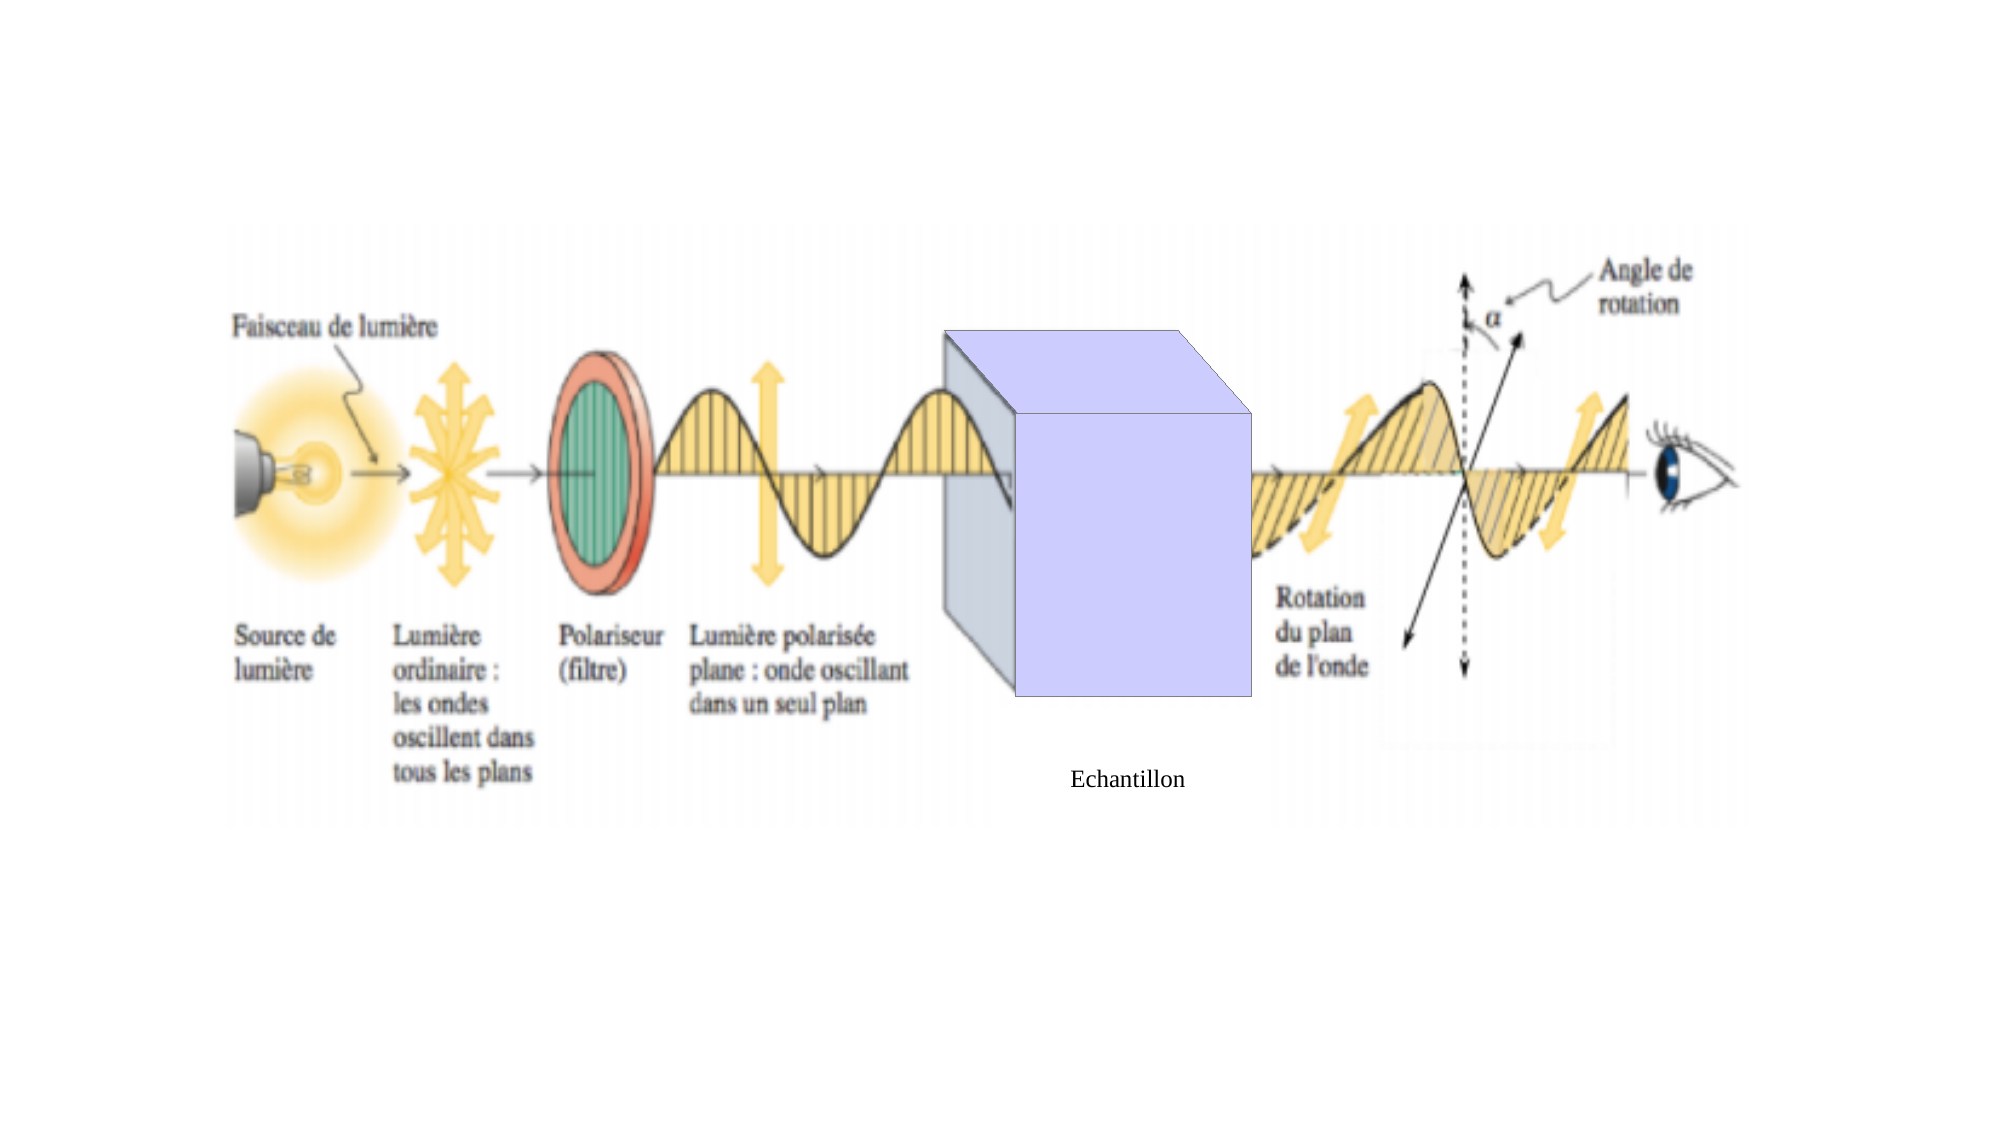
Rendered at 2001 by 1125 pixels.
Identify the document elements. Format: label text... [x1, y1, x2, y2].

text_box Echantillon [992, 708, 1264, 851]
text_box [944, 330, 1252, 697]
picture [153, 224, 1831, 870]
